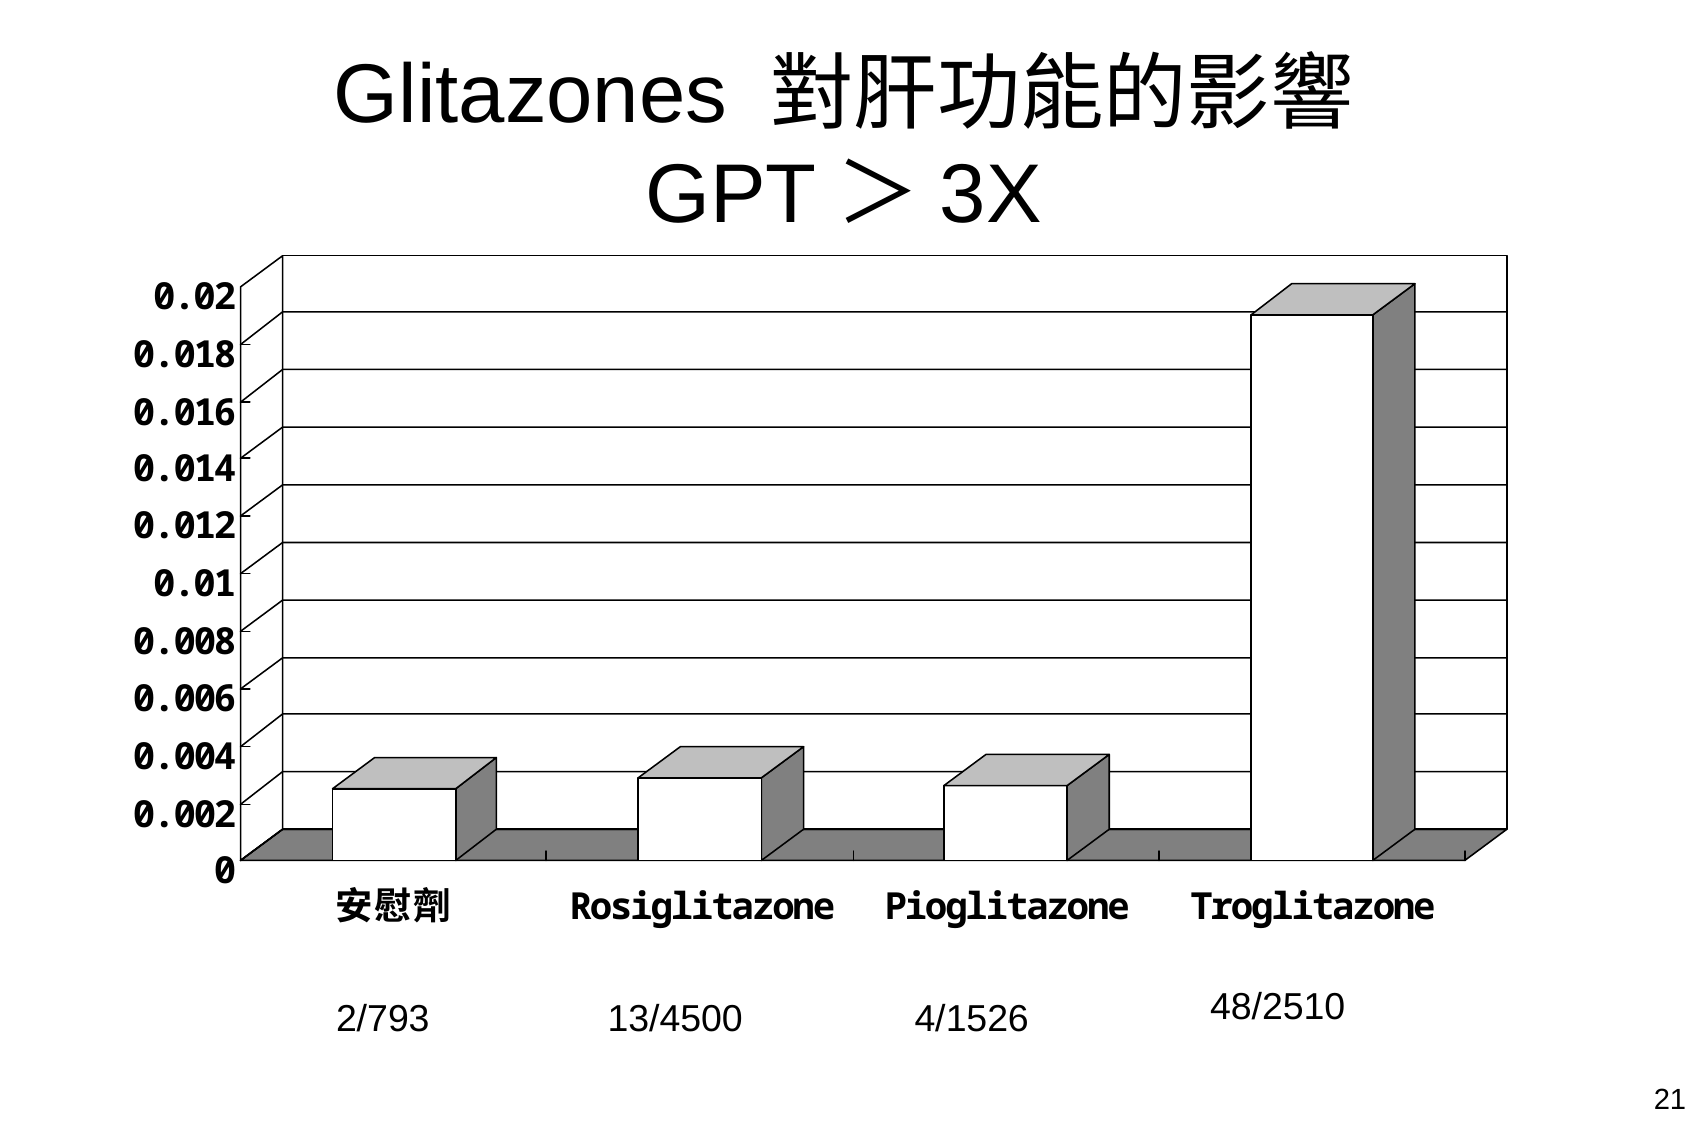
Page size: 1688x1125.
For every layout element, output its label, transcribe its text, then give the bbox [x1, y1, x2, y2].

text_box 13/4500 [600, 979, 751, 1054]
text_box 4/1526 [906, 979, 1037, 1054]
text_box 2/793 [328, 979, 438, 1054]
text_box 48/2510 [1202, 967, 1354, 1043]
chart [58, 226, 1574, 968]
title Glitazones 對肝功能的影響 GPT＞3X [84, 45, 1604, 233]
